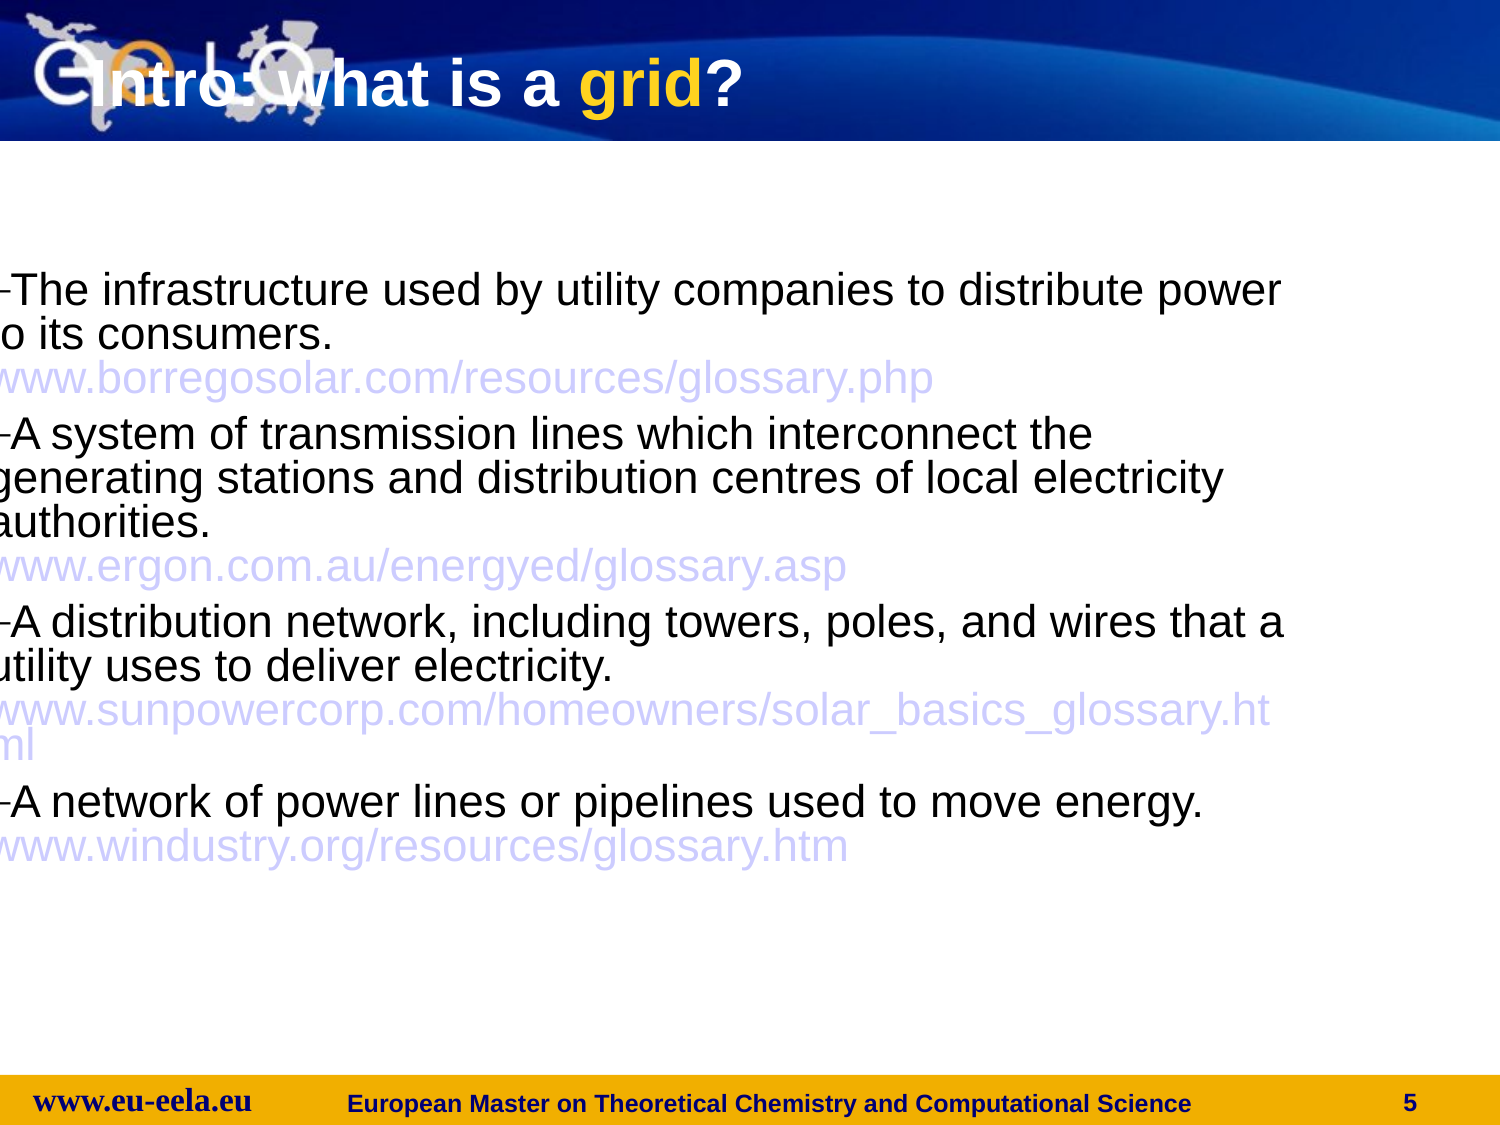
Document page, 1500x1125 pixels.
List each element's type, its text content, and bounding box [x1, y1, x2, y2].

text_box The infrastructure used by utility companies to distribute power to its consumers. www.borregosolar.com/resources/glossary.php A system of transmission lines which interconnect the generating stations and distribution centres of local electricity authorities. www.ergon.com.au/energyed/glossary.asp A distribution network, including towers, poles, and wires that a utility uses to deliver electricity. www.sunpowercorp.com/homeowners/solar_basics_glossary.html A network of power lines or pipelines used to move energy. www.windustry.org/resources/glossary.htm [0, 262, 1323, 1006]
title Intro: what is a grid? [75, 0, 1426, 174]
text_box European Master on Theoretical Chemistry and Computational Science [332, 1080, 1388, 1125]
text_box [1388, 1078, 1475, 1125]
